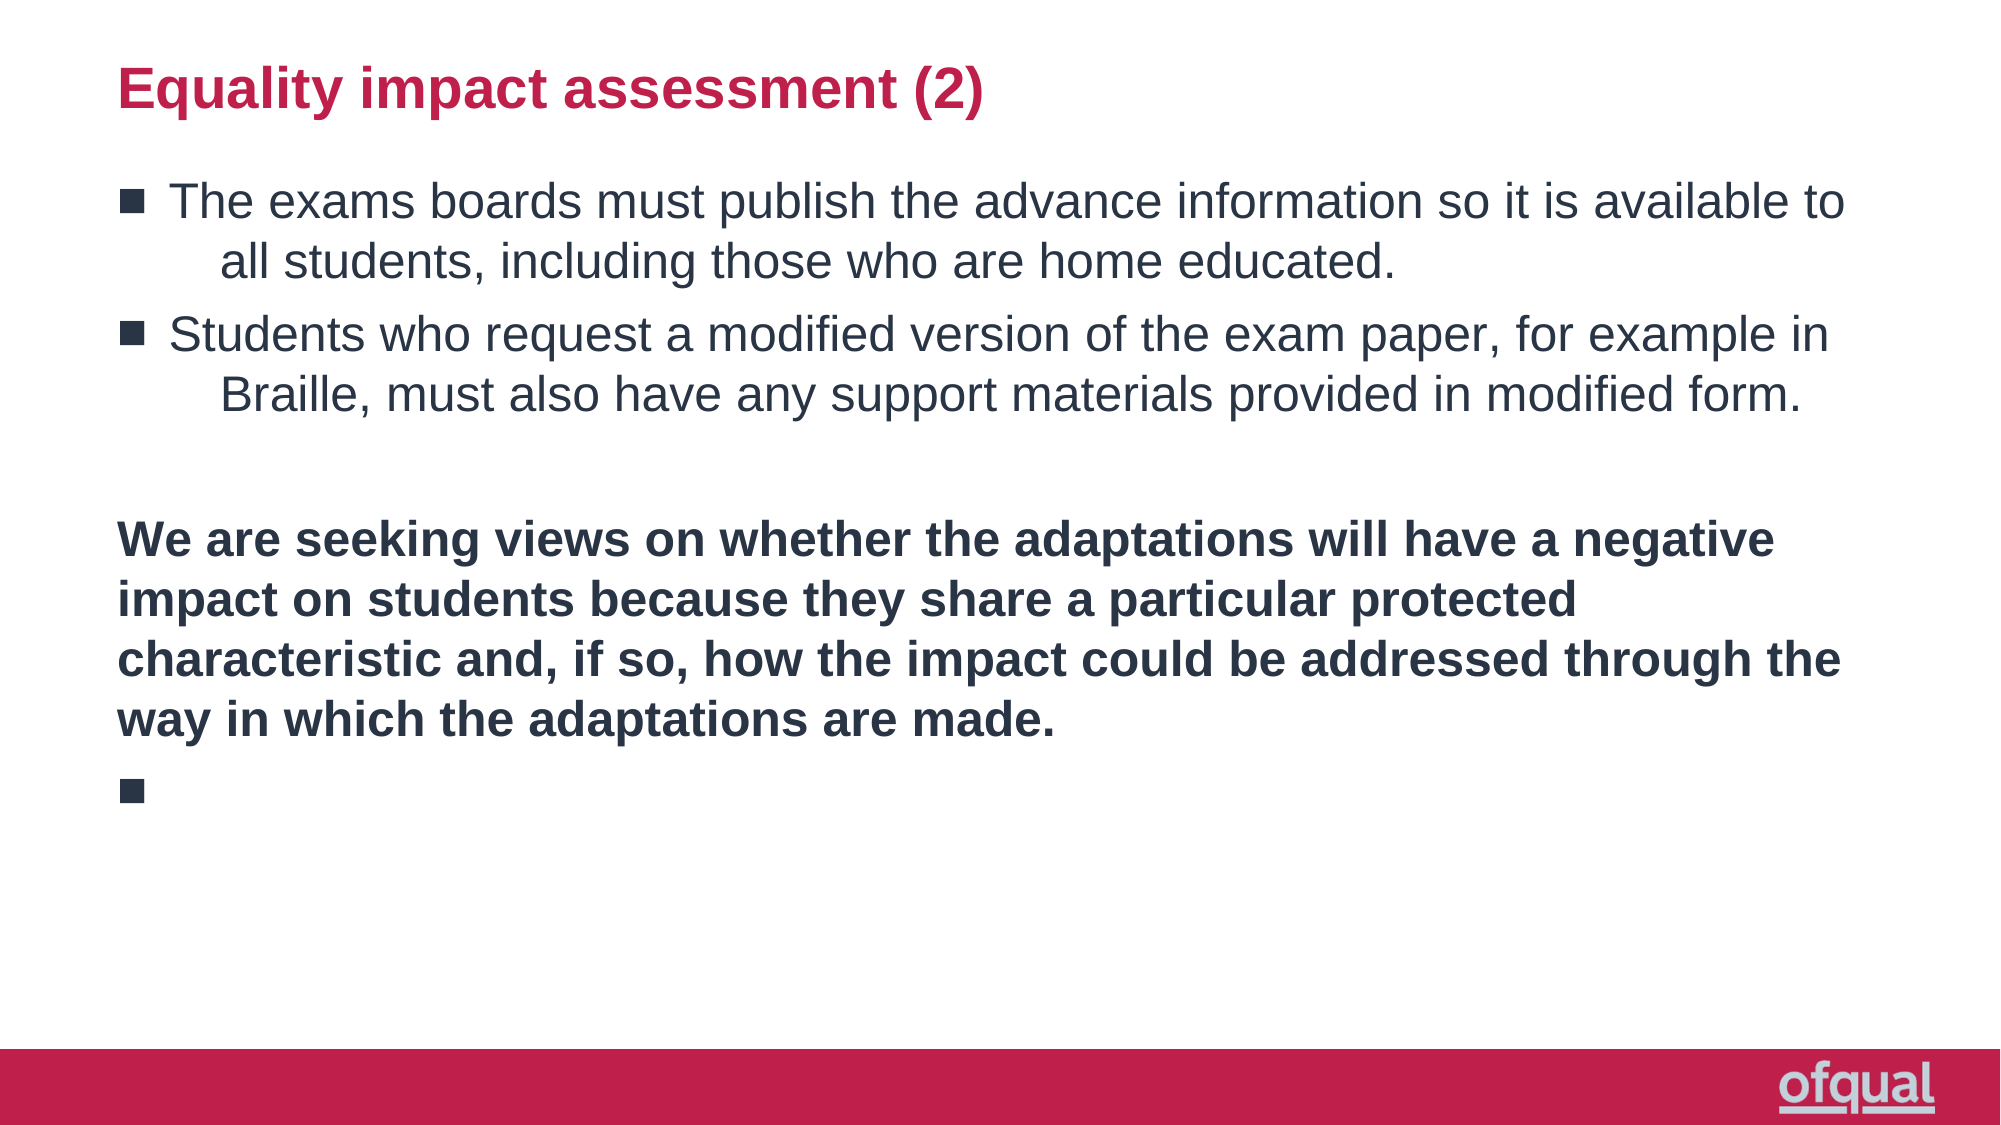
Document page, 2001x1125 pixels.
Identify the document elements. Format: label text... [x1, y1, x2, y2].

list The exams boards must publish the advance information so it is available to all students, including those who are home educated. Students who request a modified version of the exam paper, for example in Braille, must also have any support materials provided in modified form. We are seeking views on whether the adaptations will have a negative impact on students because they share a particular protected characteristic and, if so, how the impact could be addressed through the way in which the adaptations are made. [102, 161, 1903, 1036]
title Equality impact assessment (2) [102, 42, 1491, 138]
